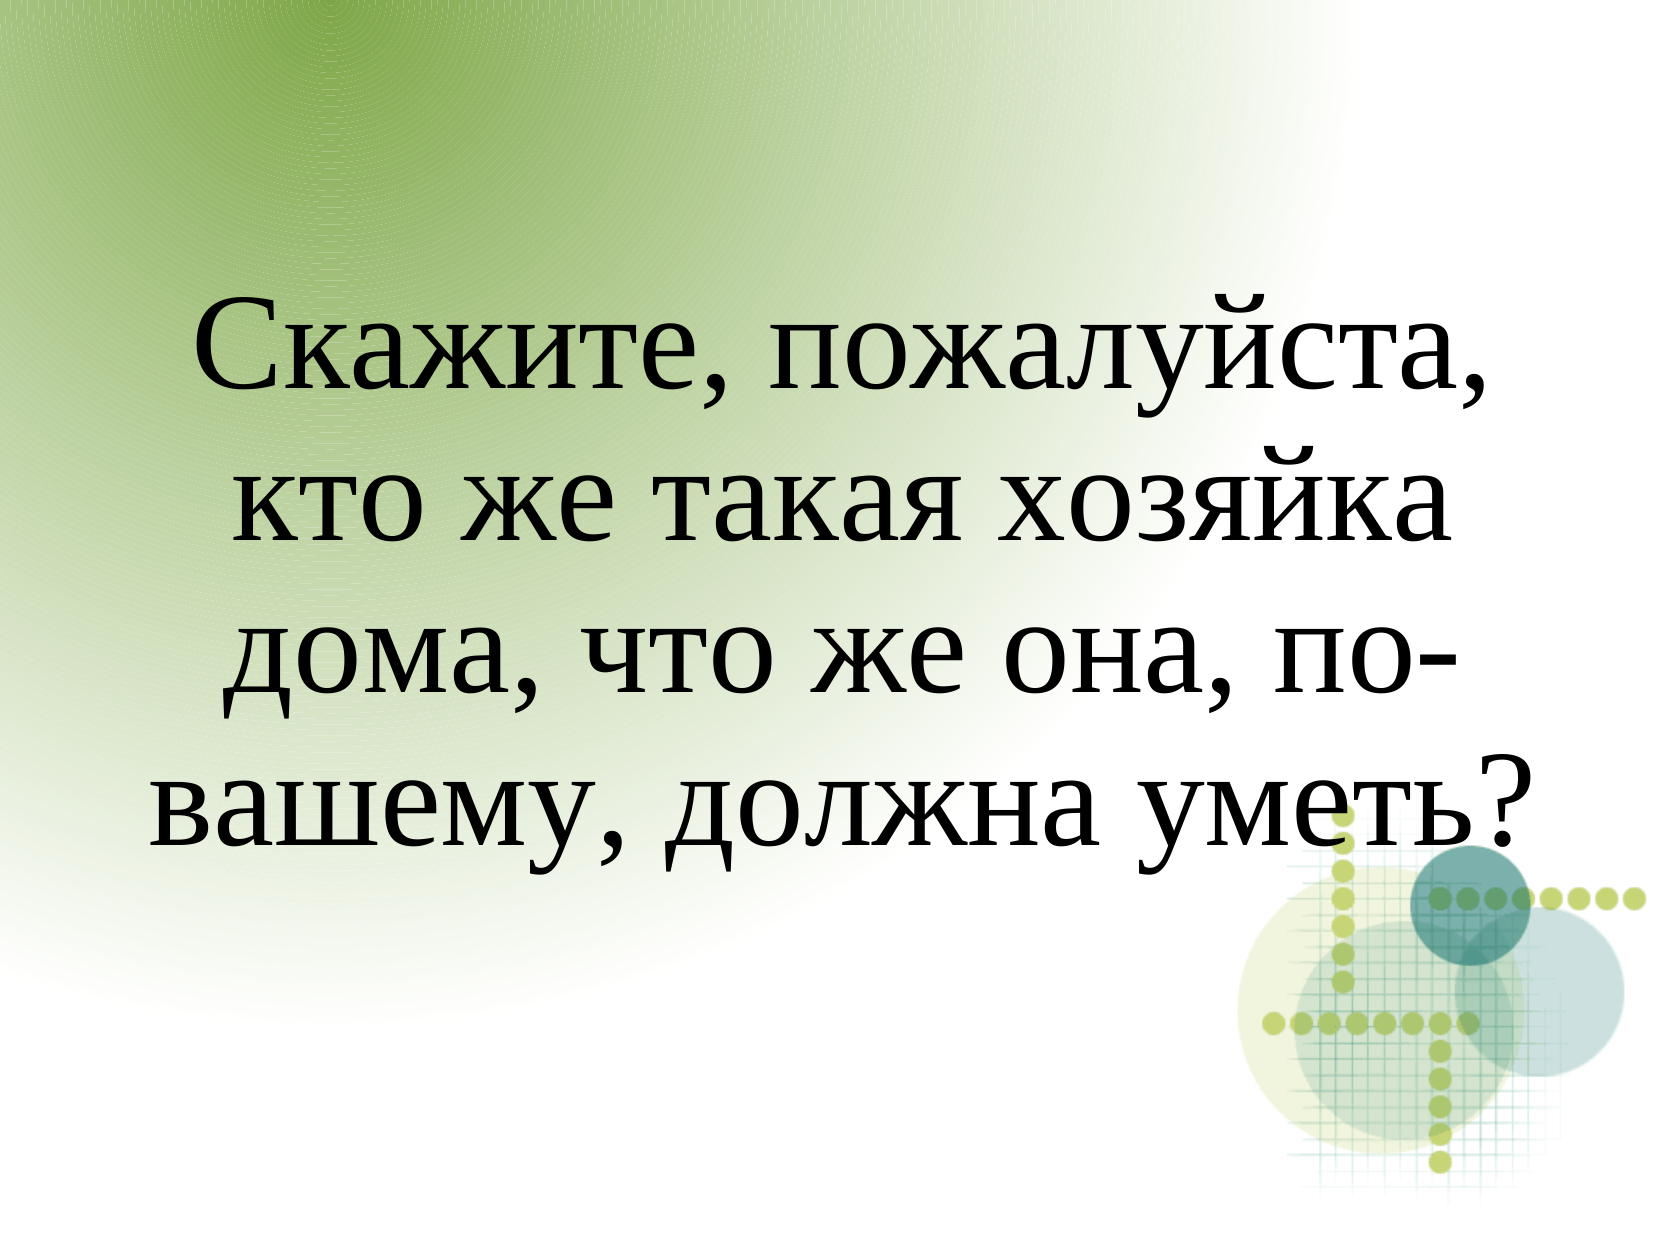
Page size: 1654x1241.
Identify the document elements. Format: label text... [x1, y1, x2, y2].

list Скажите, пожалуйста, кто же такая хозяйка дома, что же она, по-вашему, должна уметь? [121, 265, 1565, 1004]
